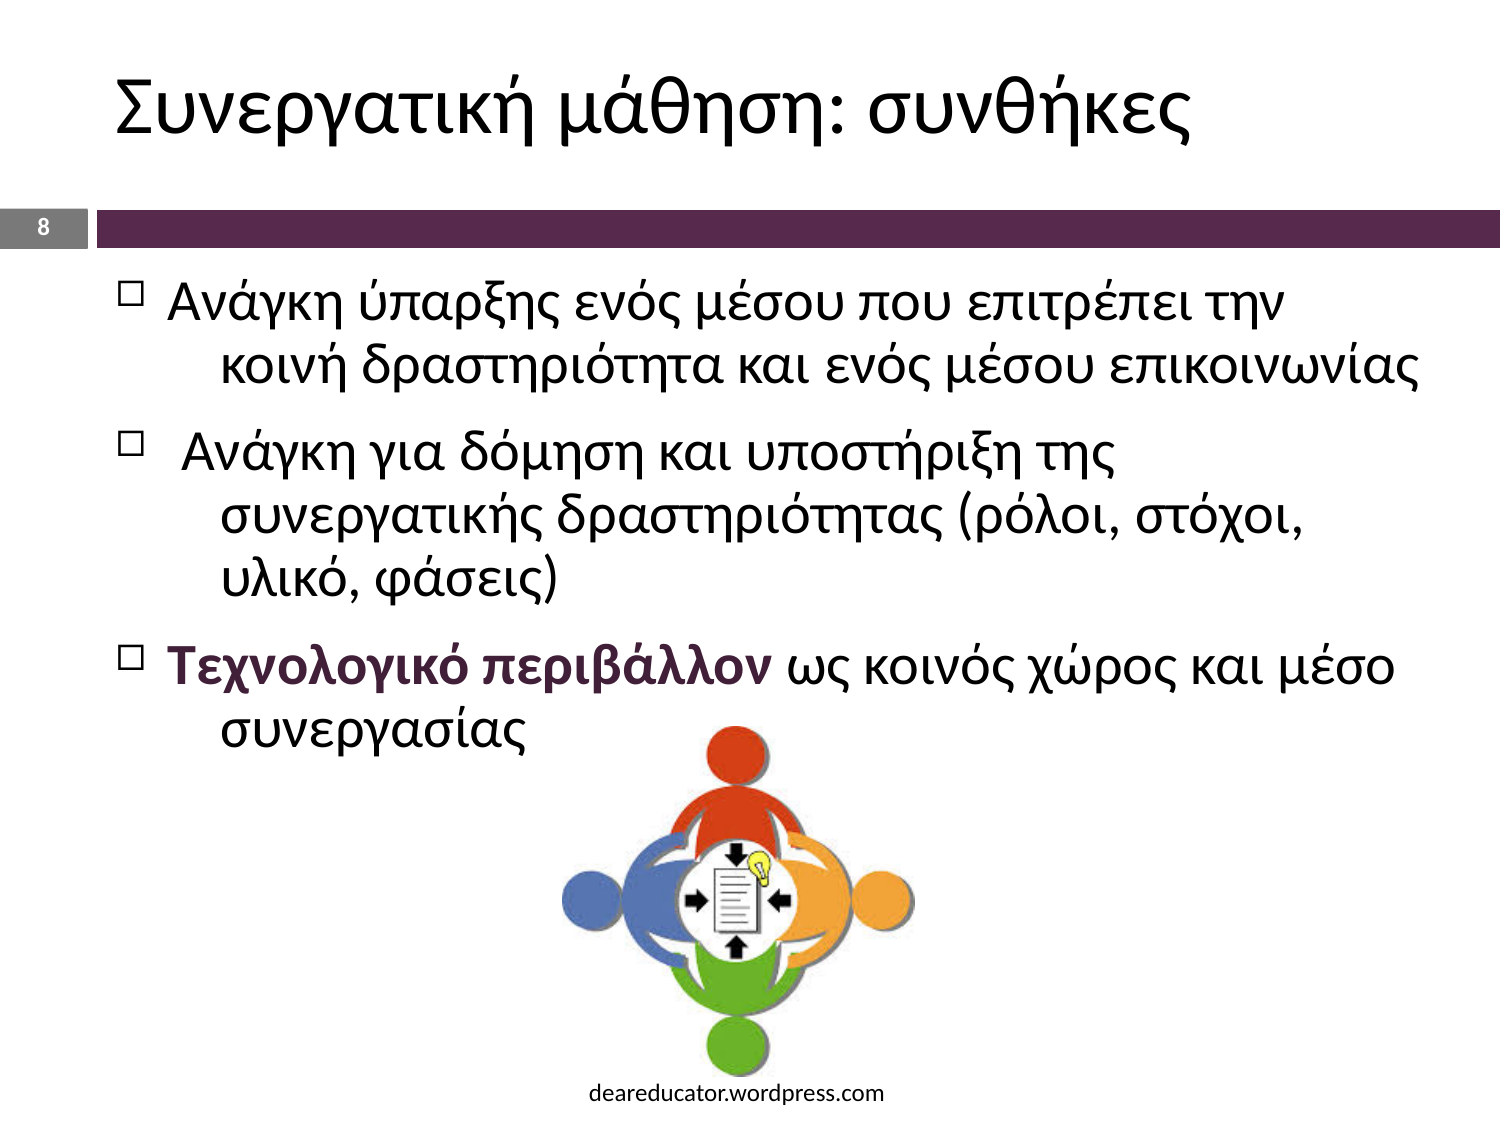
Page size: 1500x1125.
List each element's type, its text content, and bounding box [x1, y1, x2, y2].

list Ανάγκη ύπαρξης ενός μέσου που επιτρέπει την κοινή δραστηριότητα και ενός μέσου επικοινωνίας Ανάγκη για δόμηση και υποστήριξη της συνεργατικής δραστηριότητας (ρόλοι, στόχοι, υλικό, φάσεις) Τεχνολογικό περιβάλλον ως κοινός χώρος και μέσο συνεργασίας [100, 262, 1438, 1000]
text_box 8 [0, 208, 88, 249]
title Συνεργατική μάθηση: συνθήκες [100, 19, 1438, 182]
picture [562, 726, 915, 1077]
text_box deareducator.wordpress.com [574, 1069, 901, 1114]
